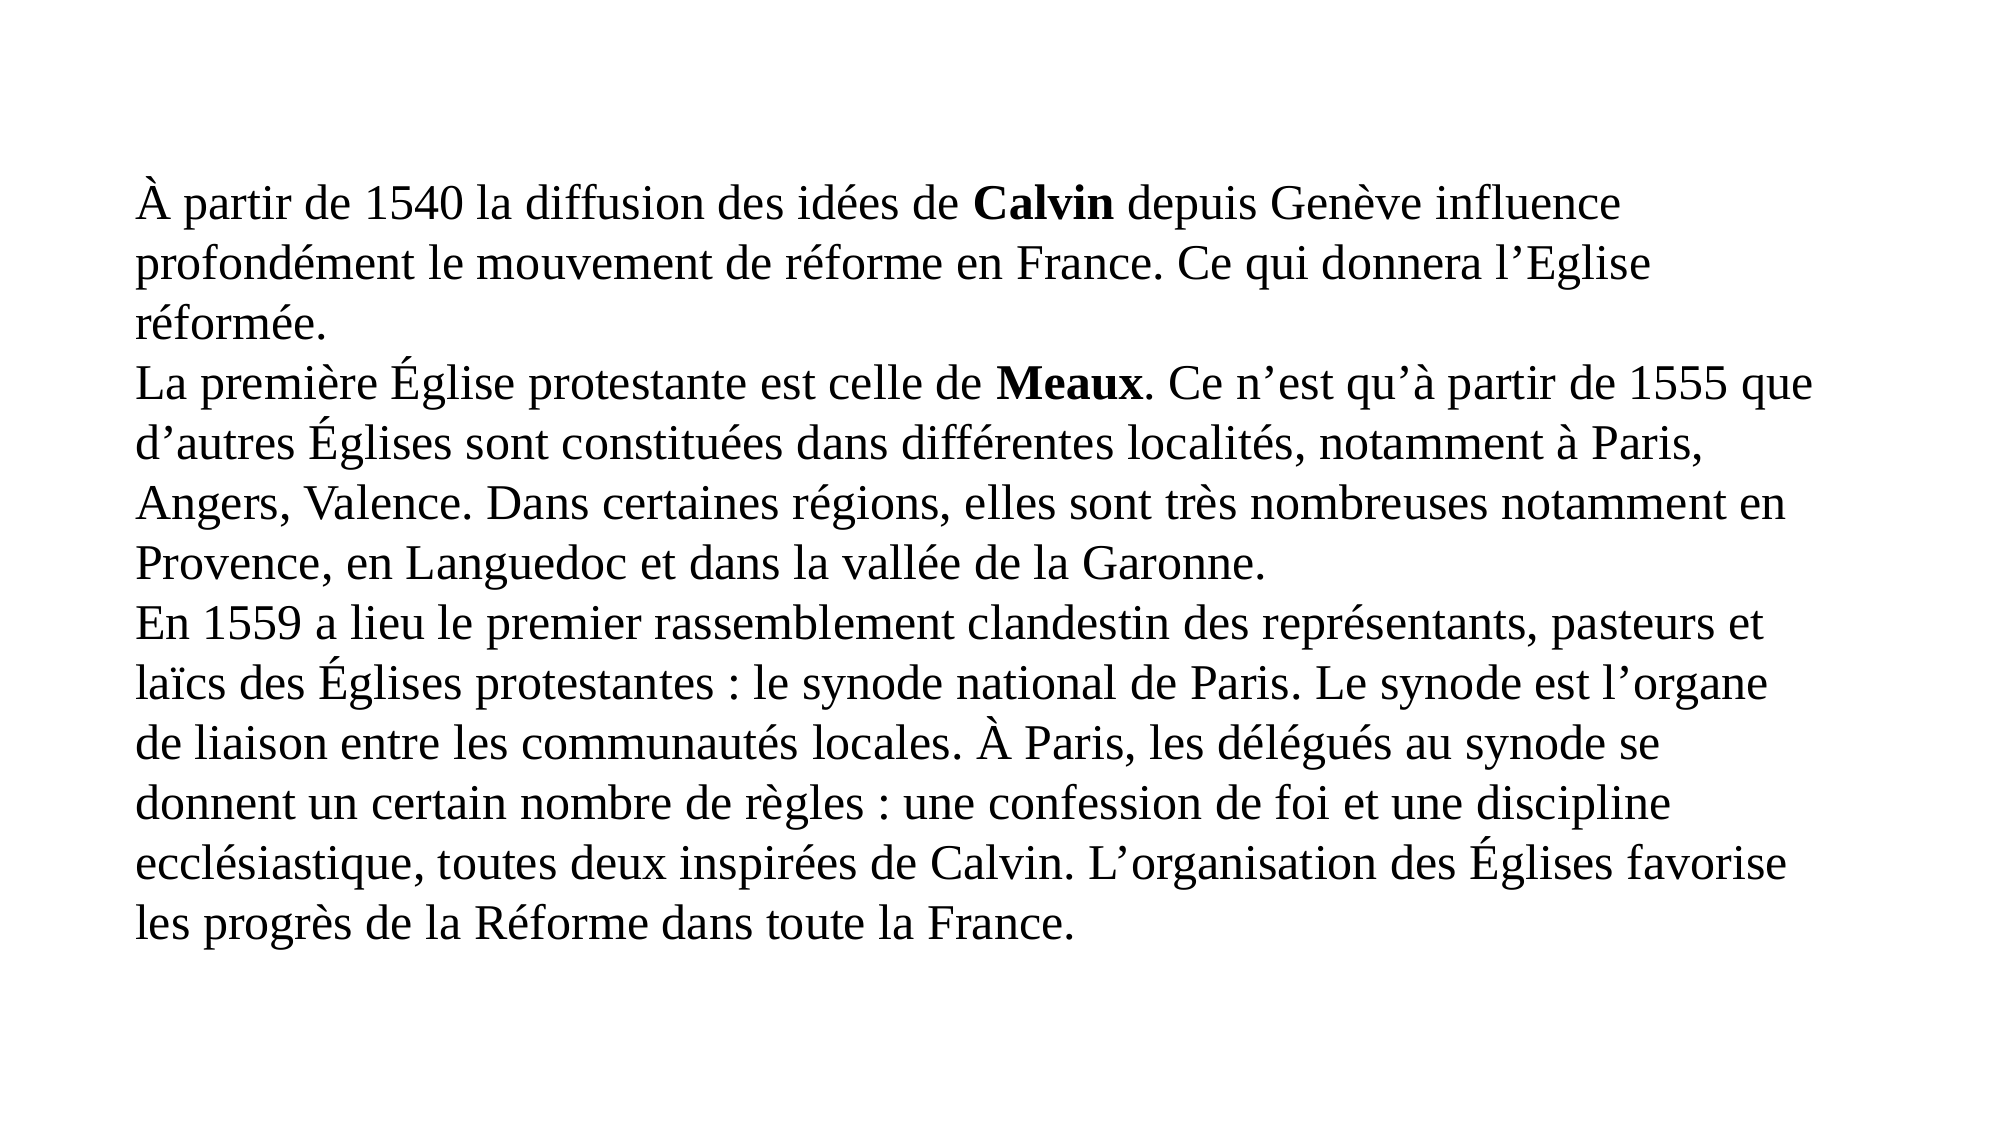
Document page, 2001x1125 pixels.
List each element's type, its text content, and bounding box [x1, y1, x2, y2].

text_box À partir de 1540 la diffusion des idées de Calvin depuis Genève influence profondément le mouvement de réforme en France. Ce qui donnera l’Eglise réformée. La première Église protestante est celle de Meaux. Ce n’est qu’à partir de 1555 que d’autres Églises sont constituées dans différentes localités, notamment à Paris, Angers, Valence. Dans certaines régions, elles sont très nombreuses notamment en Provence, en Languedoc et dans la vallée de la Garonne. En 1559 a lieu le premier rassemblement clandestin des représentants, pasteurs et laïcs des Églises protestantes : le synode national de Paris. Le synode est l’organe de liaison entre les communautés locales. À Paris, les délégués au synode se donnent un certain nombre de règles : une confession de foi et une discipline ecclésiastique, toutes deux inspirées de Calvin. L’organisation des Églises favorise les progrès de la Réforme dans toute la France. [120, 161, 1842, 965]
